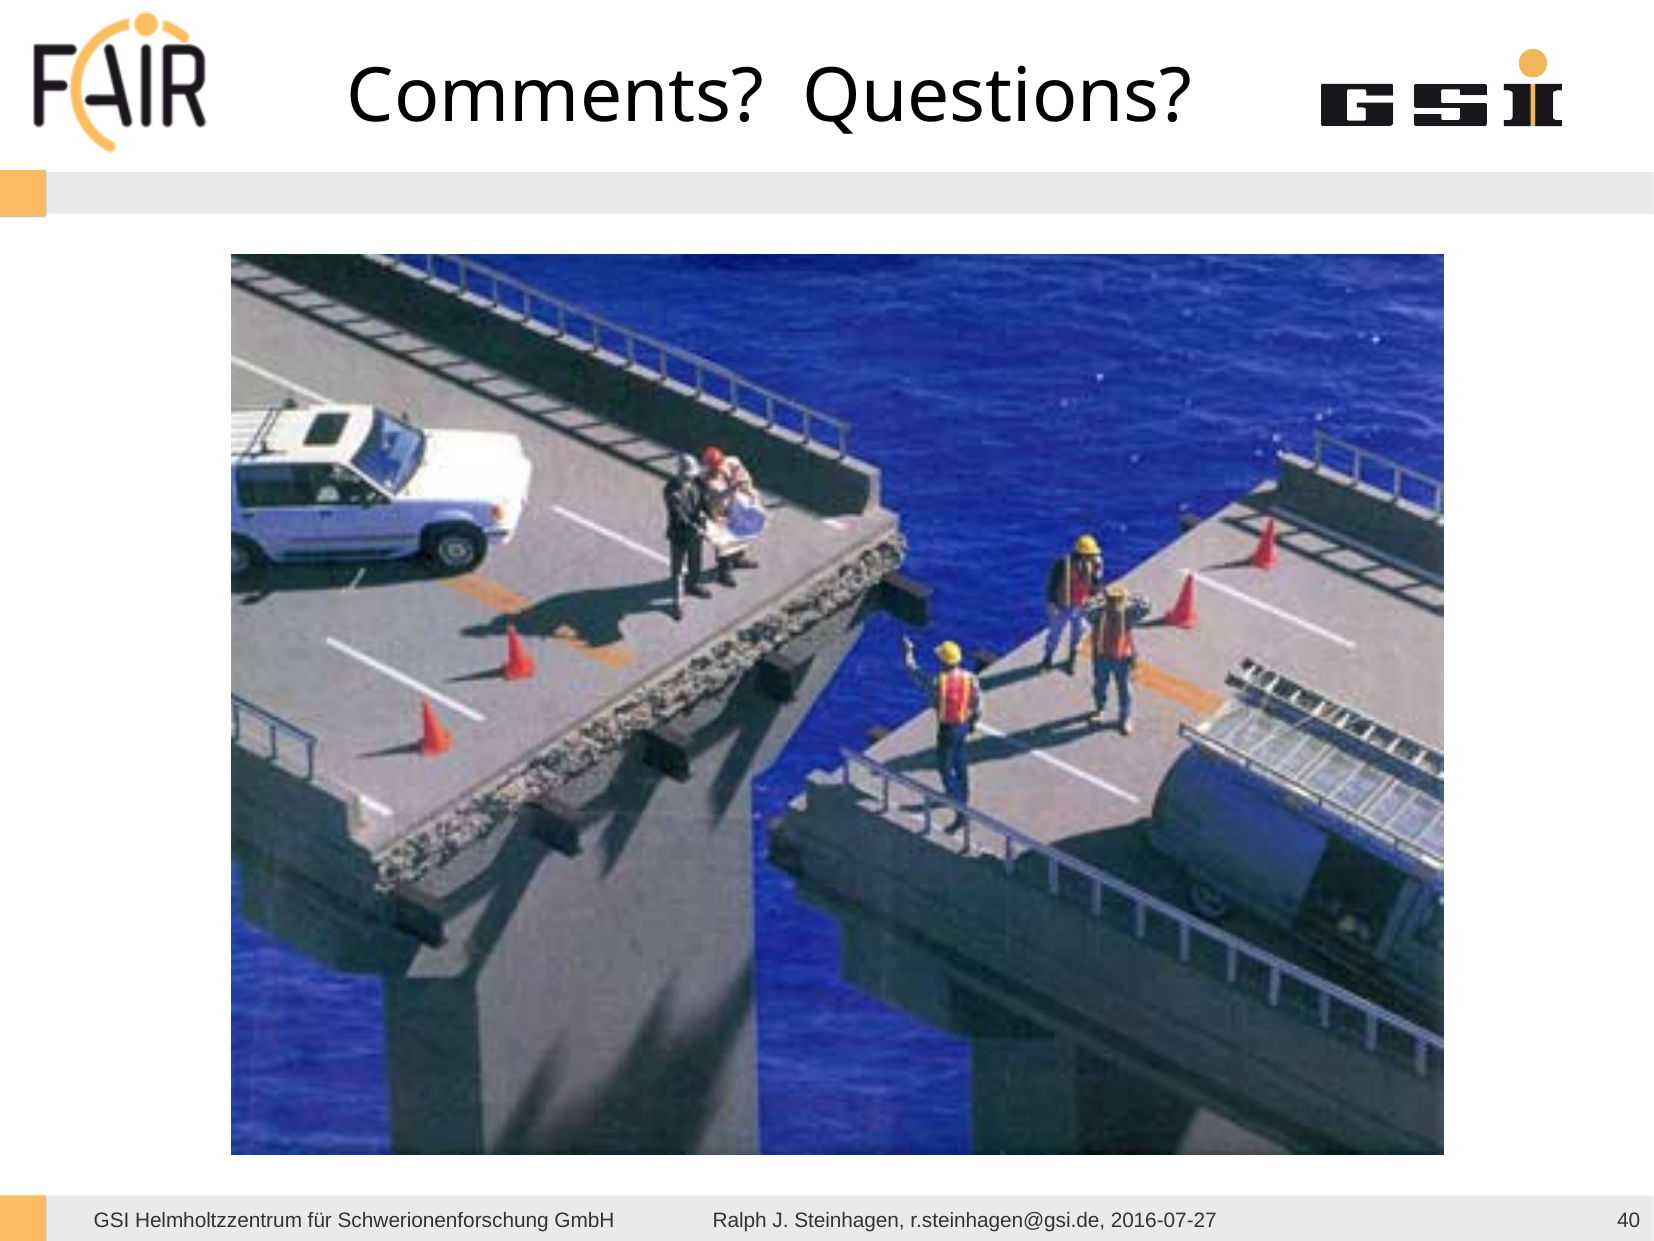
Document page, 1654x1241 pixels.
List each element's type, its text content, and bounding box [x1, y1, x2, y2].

title Comments? Questions? [239, 23, 1301, 162]
picture [231, 254, 1444, 1155]
text_box [388, 74, 430, 137]
picture [33, 10, 207, 155]
picture [1319, 46, 1564, 129]
